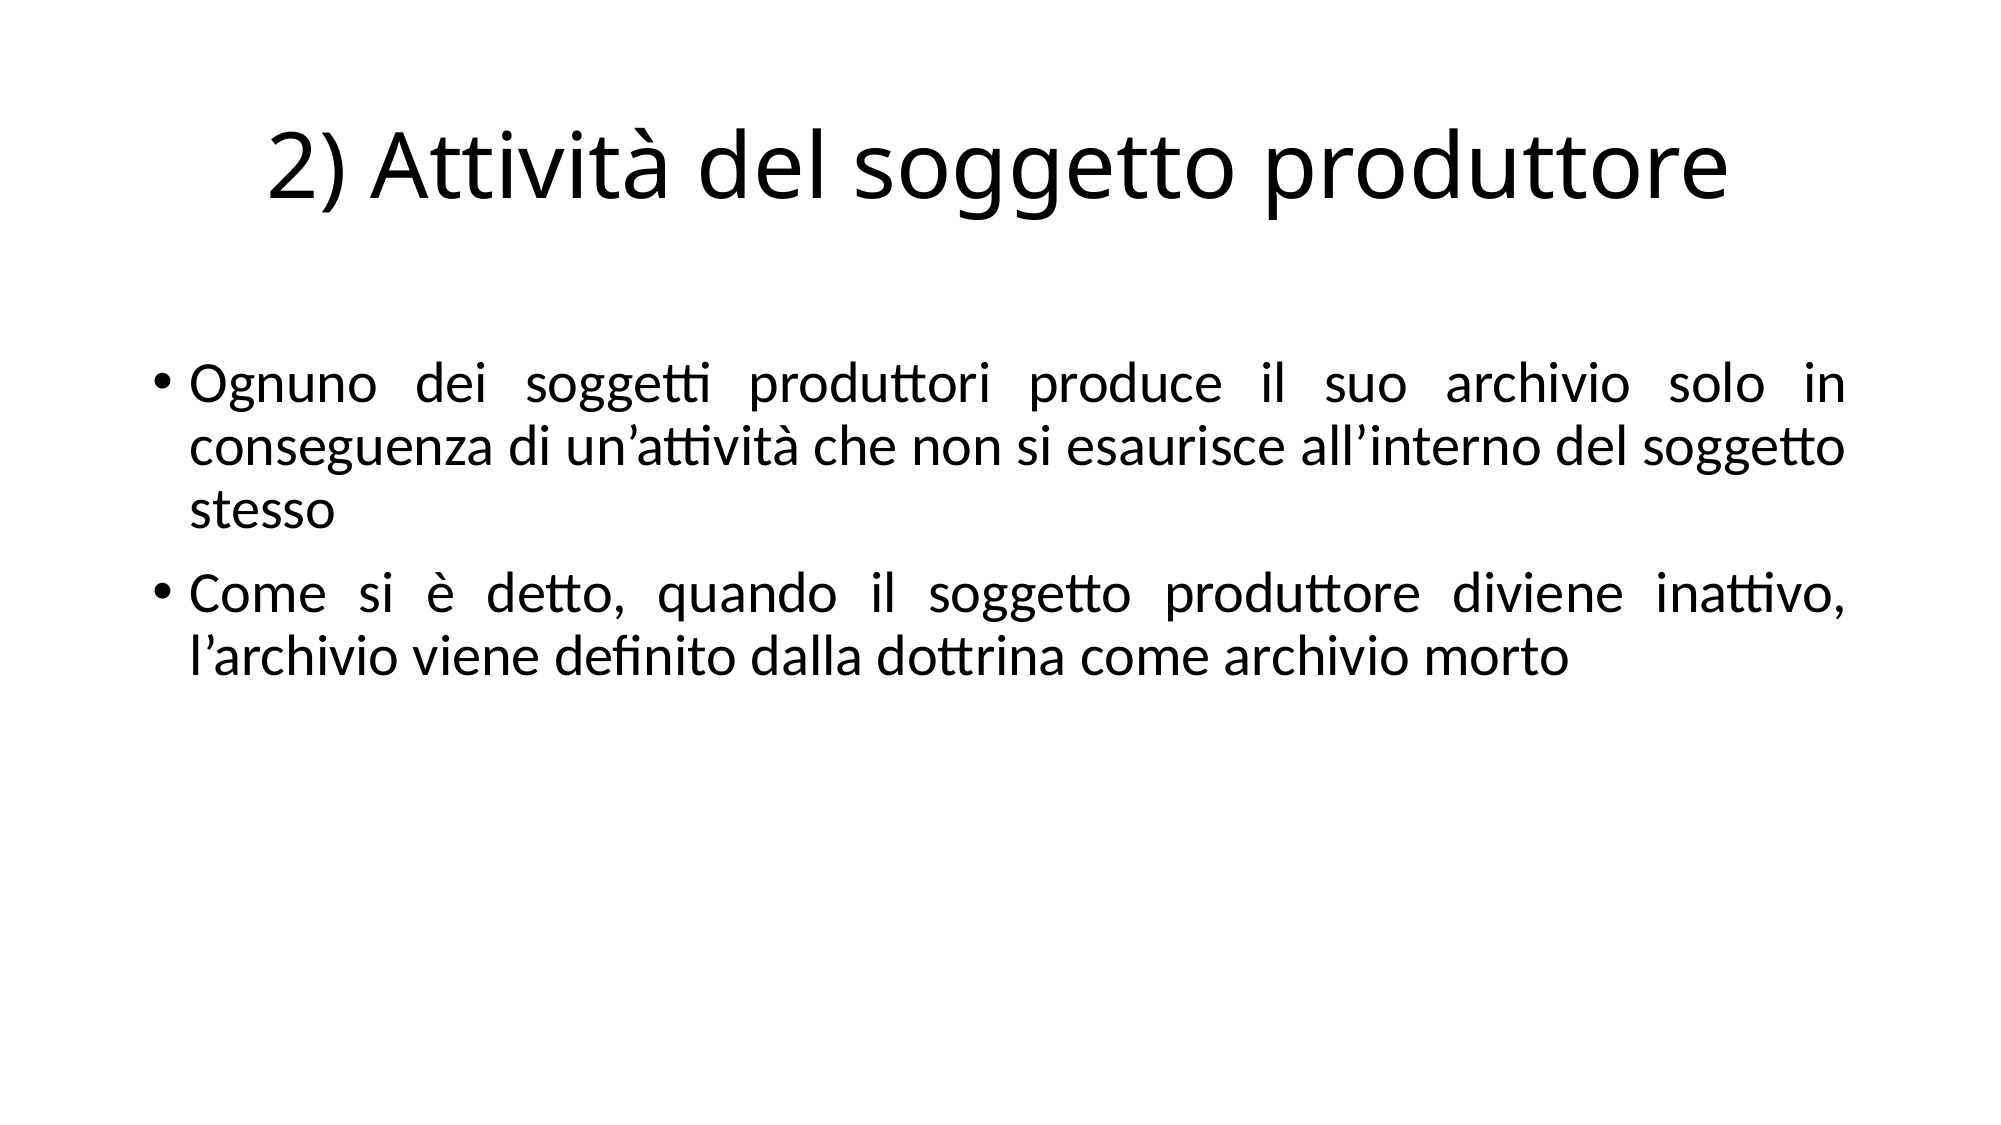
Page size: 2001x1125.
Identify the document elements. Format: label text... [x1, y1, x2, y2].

list Ognuno dei soggetti produttori produce il suo archivio solo in conseguenza di un’attività che non si esaurisce all’interno del soggetto stesso Come si è detto, quando il soggetto produttore diviene inattivo, l’archivio viene definito dalla dottrina come archivio morto [137, 345, 1863, 875]
title 2) Attività del soggetto produttore [137, 59, 1863, 278]
